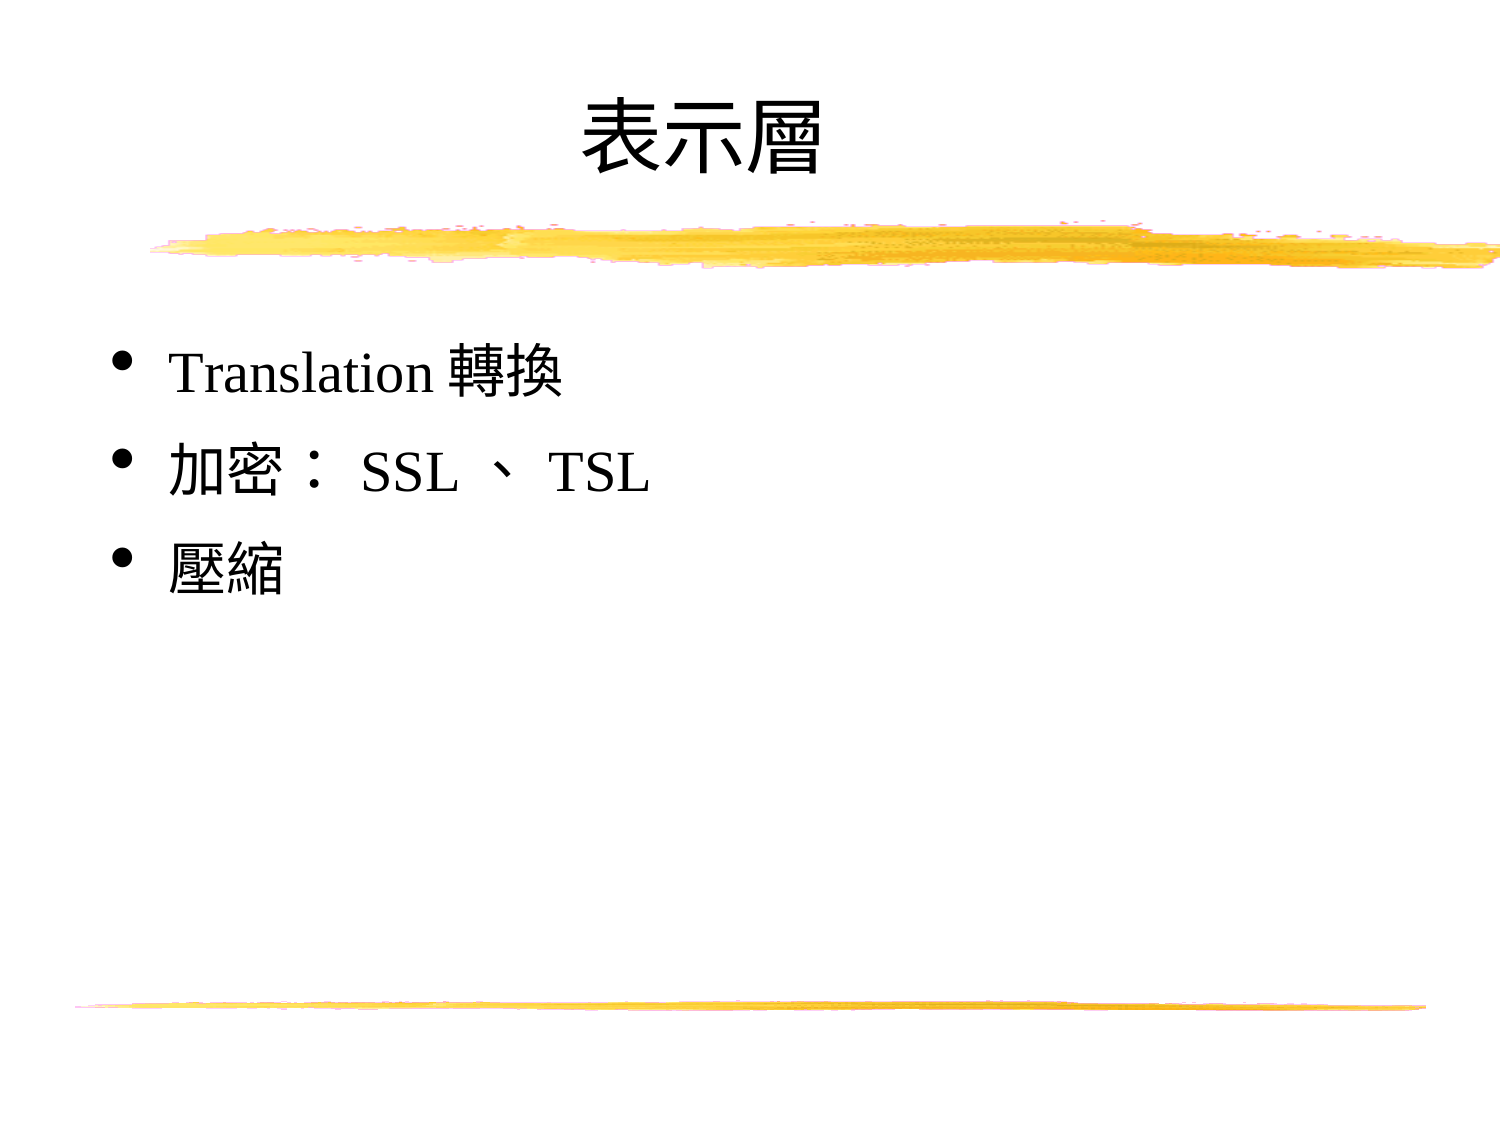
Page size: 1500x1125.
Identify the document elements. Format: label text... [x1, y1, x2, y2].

list Translation轉換 加密：SSL、TSL 壓縮 [112, 324, 1388, 986]
picture [150, 215, 1500, 279]
title 表示層 [66, 44, 1342, 218]
picture [75, 999, 1426, 1013]
